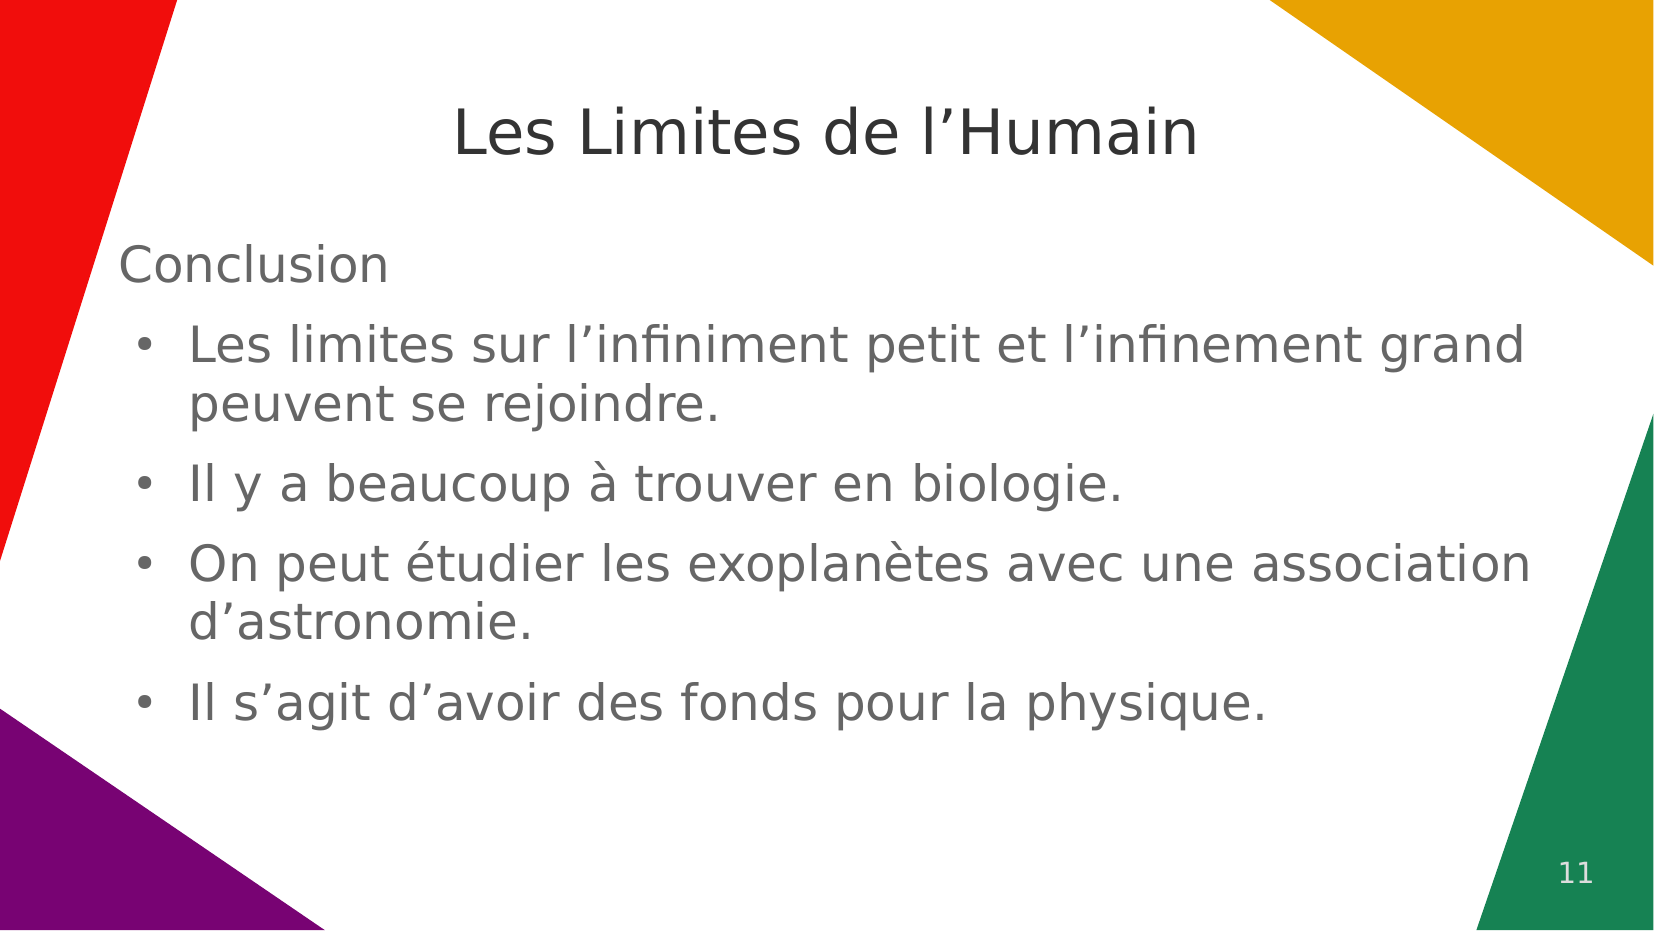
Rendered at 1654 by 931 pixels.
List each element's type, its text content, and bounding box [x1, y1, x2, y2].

title Les Limites de l’Humain [118, 59, 1536, 207]
list Conclusion Les limites sur l’infiniment petit et l’infinement grand peuvent se rejoindre. Il y a beaucoup à trouver en biologie. On peut étudier les exoplanètes avec une association d’astronomie. Il s’agit d’avoir des fonds pour la physique. [118, 236, 1536, 827]
